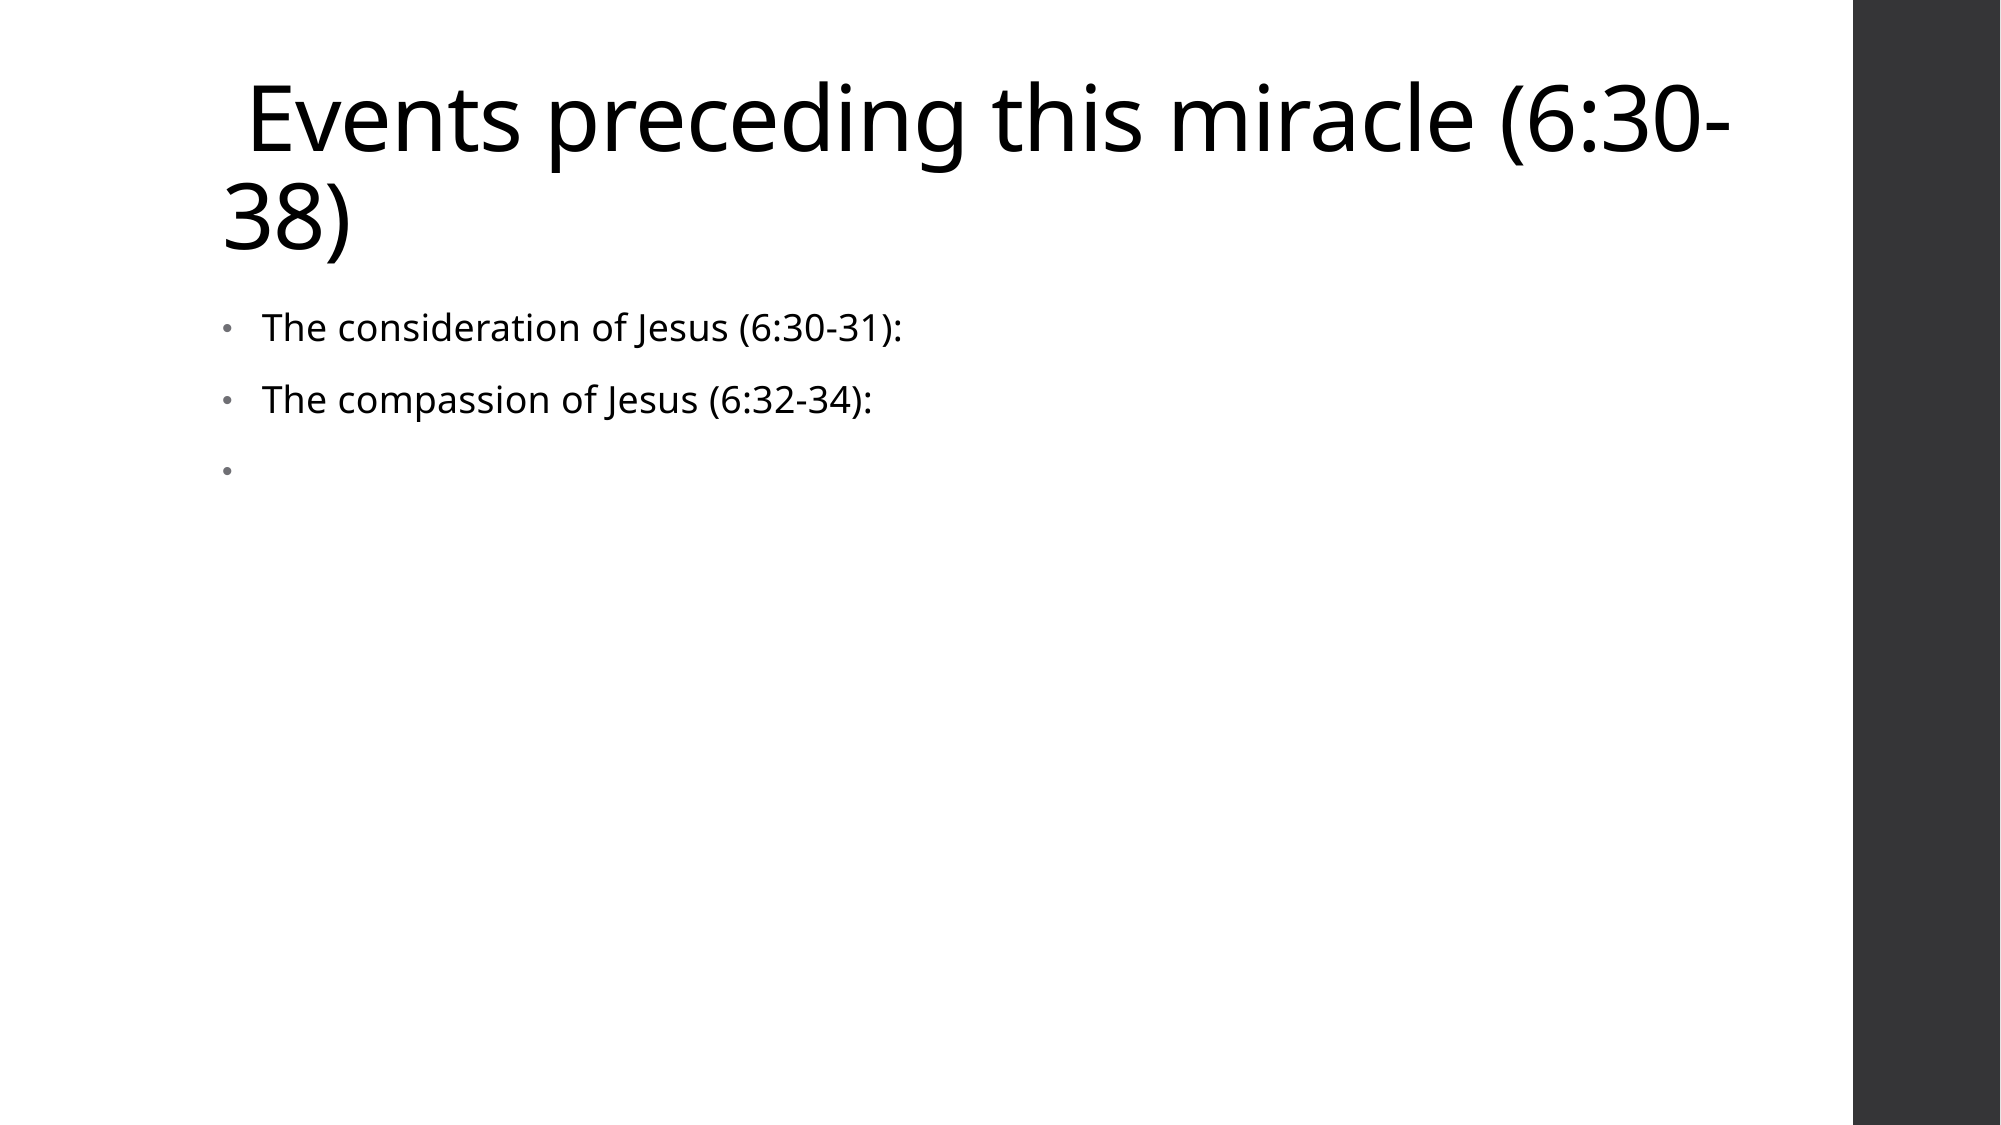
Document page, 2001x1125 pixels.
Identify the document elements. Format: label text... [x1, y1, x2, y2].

title Events preceding this miracle (6:30-38) [206, 60, 1797, 278]
list The consideration of Jesus (6:30-31): The compassion of Jesus (6:32-34): [206, 299, 1617, 1014]
